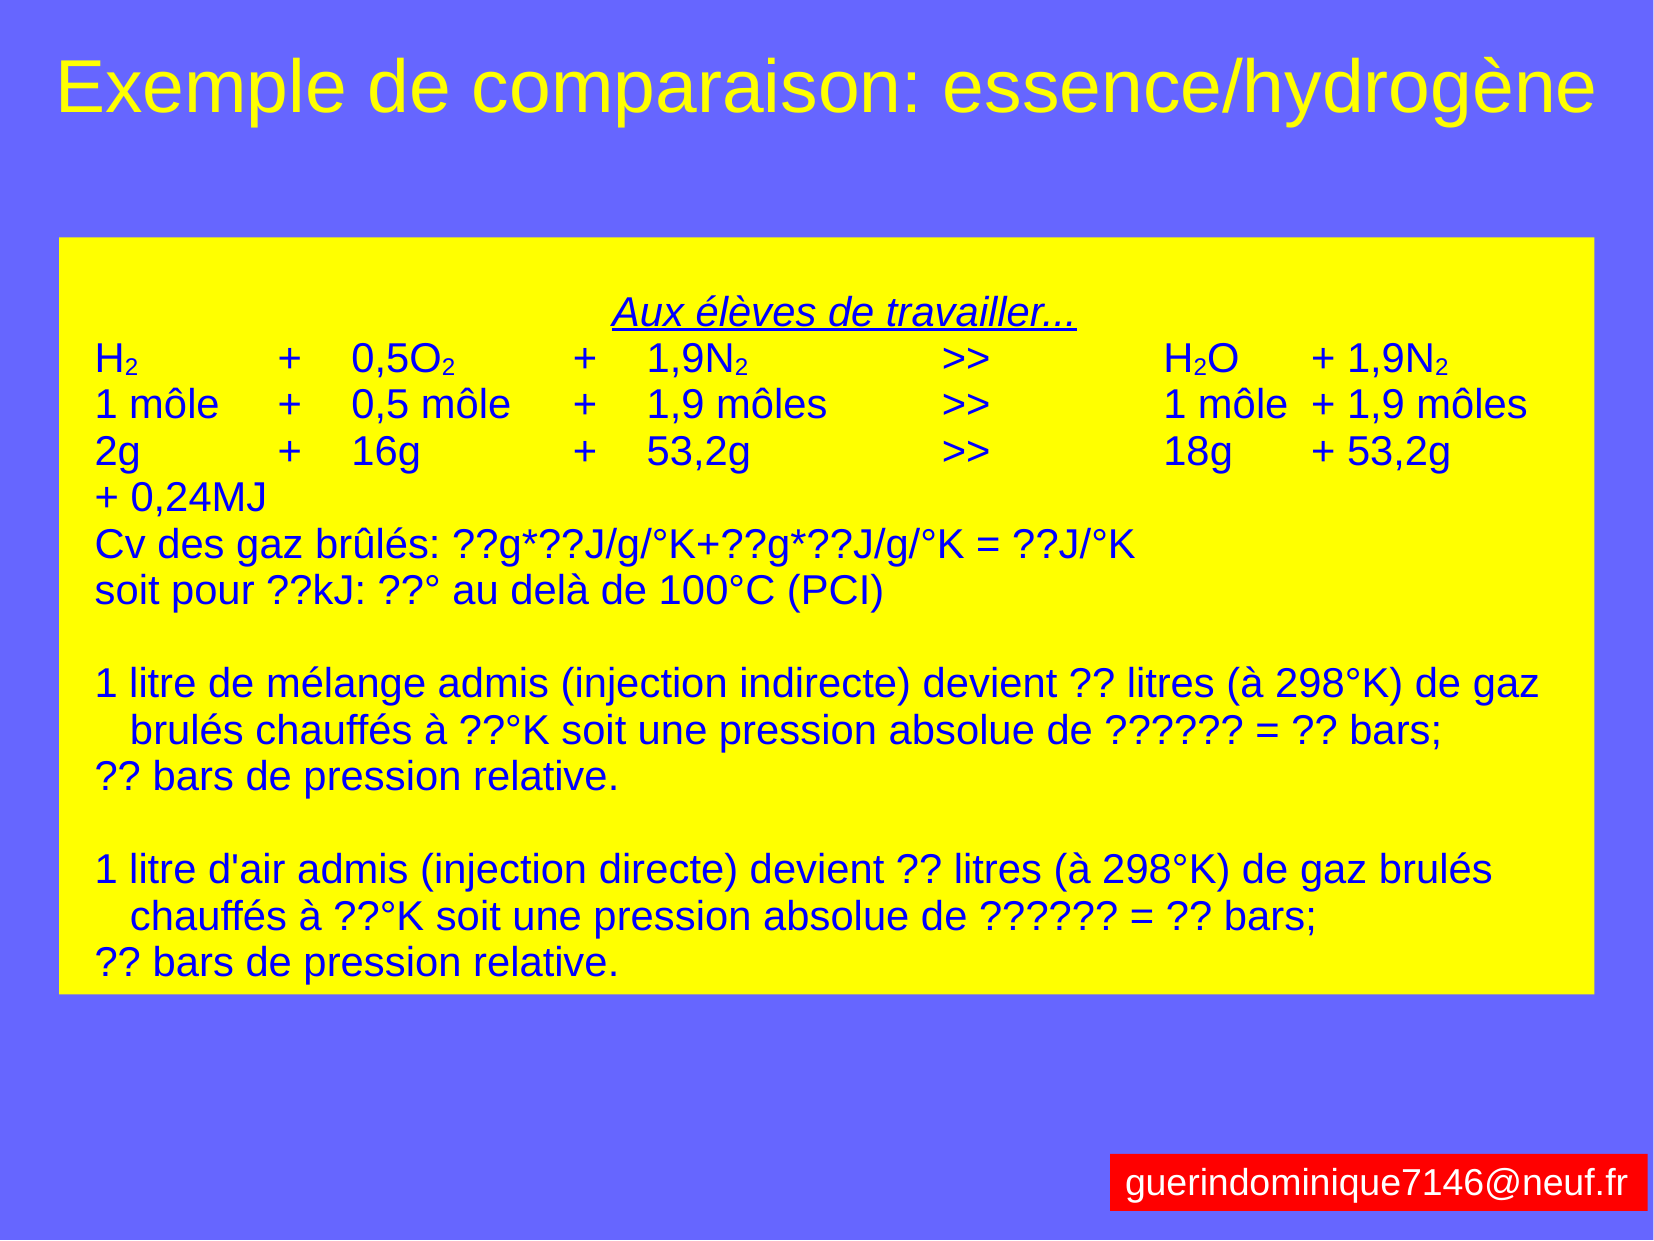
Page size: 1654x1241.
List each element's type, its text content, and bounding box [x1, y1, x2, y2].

title Exemple de comparaison: essence/hydrogène [29, 44, 1625, 129]
subtitle Aux élèves de travailler... H2 + 0,5O2 + 1,9N2 >> H2O + 1,9N2 1 môle + 0,5 môle + 1,9 môles >> 1 môle + 1,9 môles 2g + 16g + 53,2g >> 18g + 53,2g + 0,24MJ Cv des gaz brûlés: ??g*??J/g/°K+??g*??J/g/°K = ??J/°K soit pour ??kJ: ??° au delà de 100°C (PCI) 1 litre de mélange admis (injection indirecte) devient ?? litres (à 298°K) de gaz brulés chauffés à ??°K soit une pression absolue de ?????? = ?? bars; ?? bars de pression relative. 1 litre d'air admis (injection directe) devient ?? litres (à 298°K) de gaz brulés chauffés à ??°K soit une pression absolue de ?????? = ?? bars; ?? bars de pression relative. [59, 237, 1595, 995]
text_box guerindominique7146@neuf.fr [1110, 1153, 1648, 1211]
